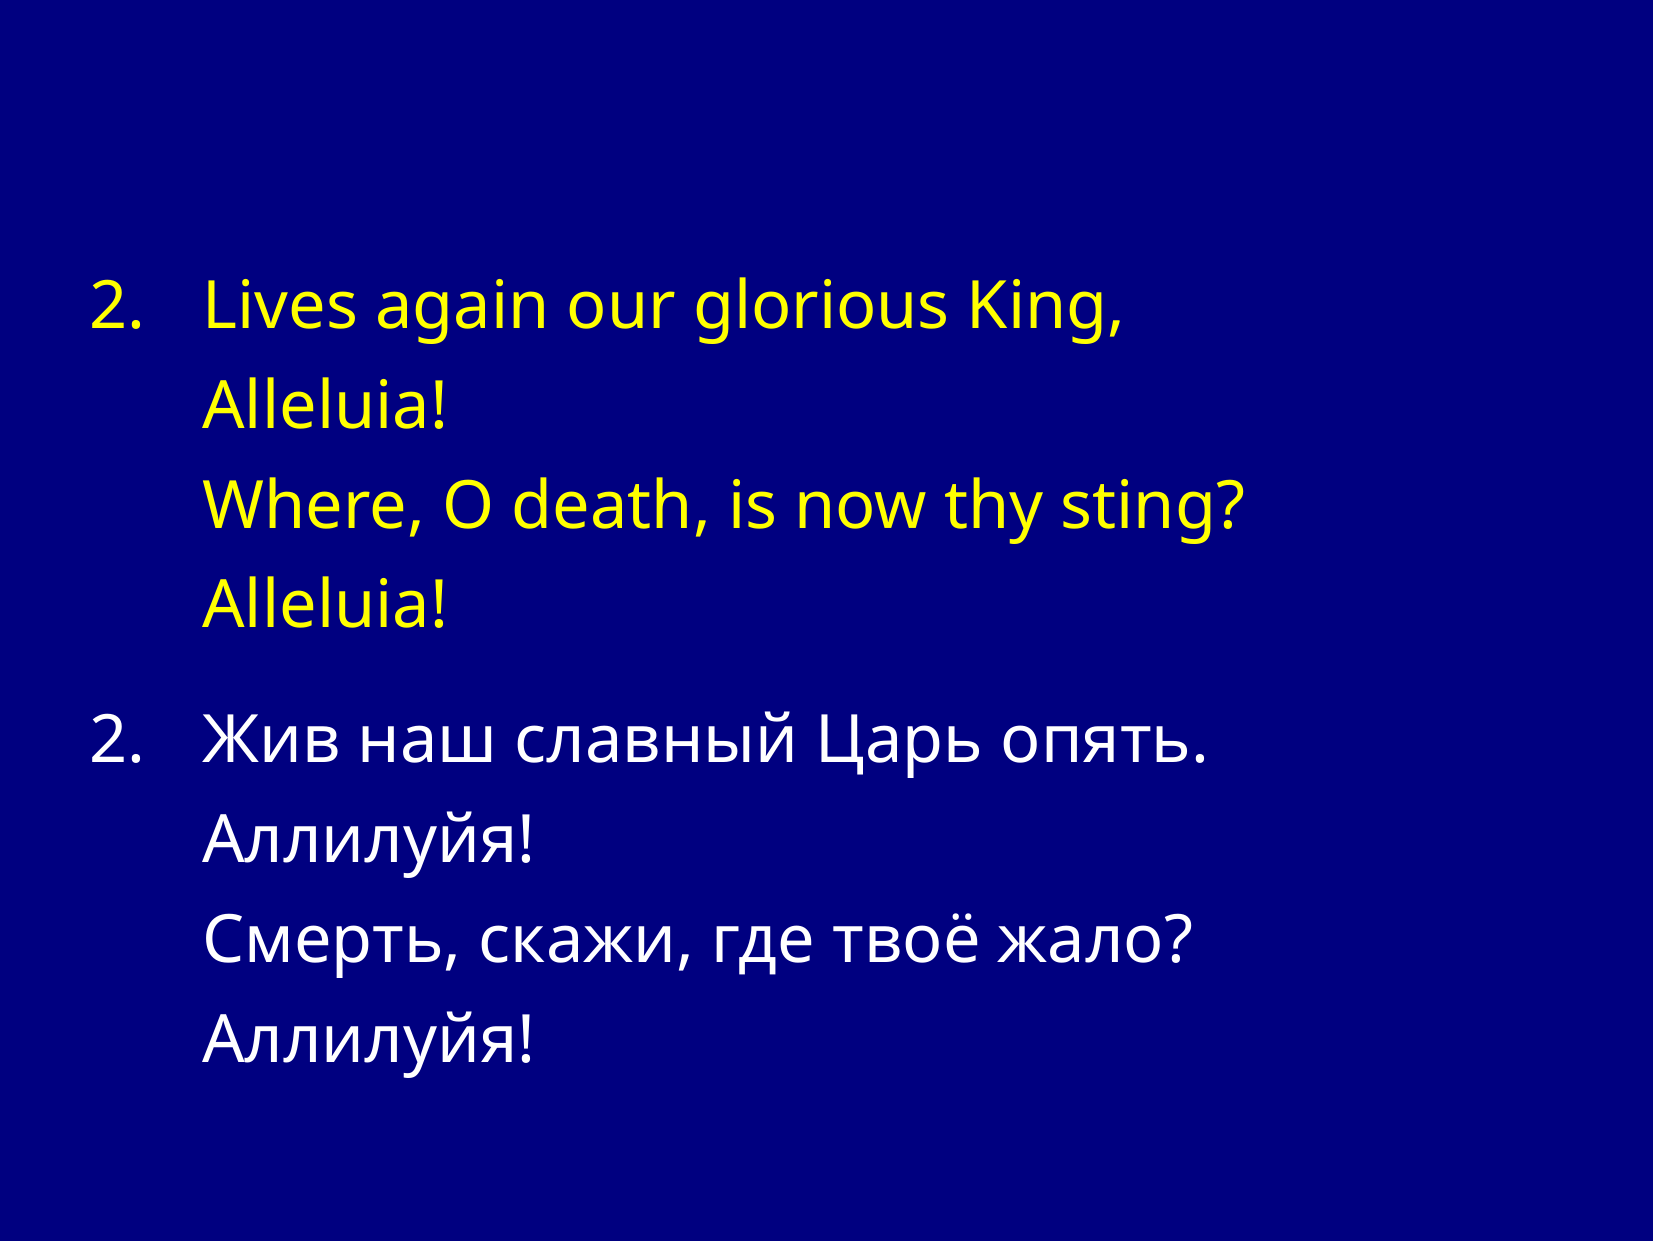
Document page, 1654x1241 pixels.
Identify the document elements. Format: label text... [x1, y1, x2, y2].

text_box 2. Жив наш славный Царь опять. Аллилуйя! Смерть, скажи, где твоё жало? Аллилуйя! [75, 675, 1576, 1163]
text_box 2. Lives again our glorious King, Alleluia! Where, O death, is now thy sting? Alleluia! [75, 150, 1576, 638]
